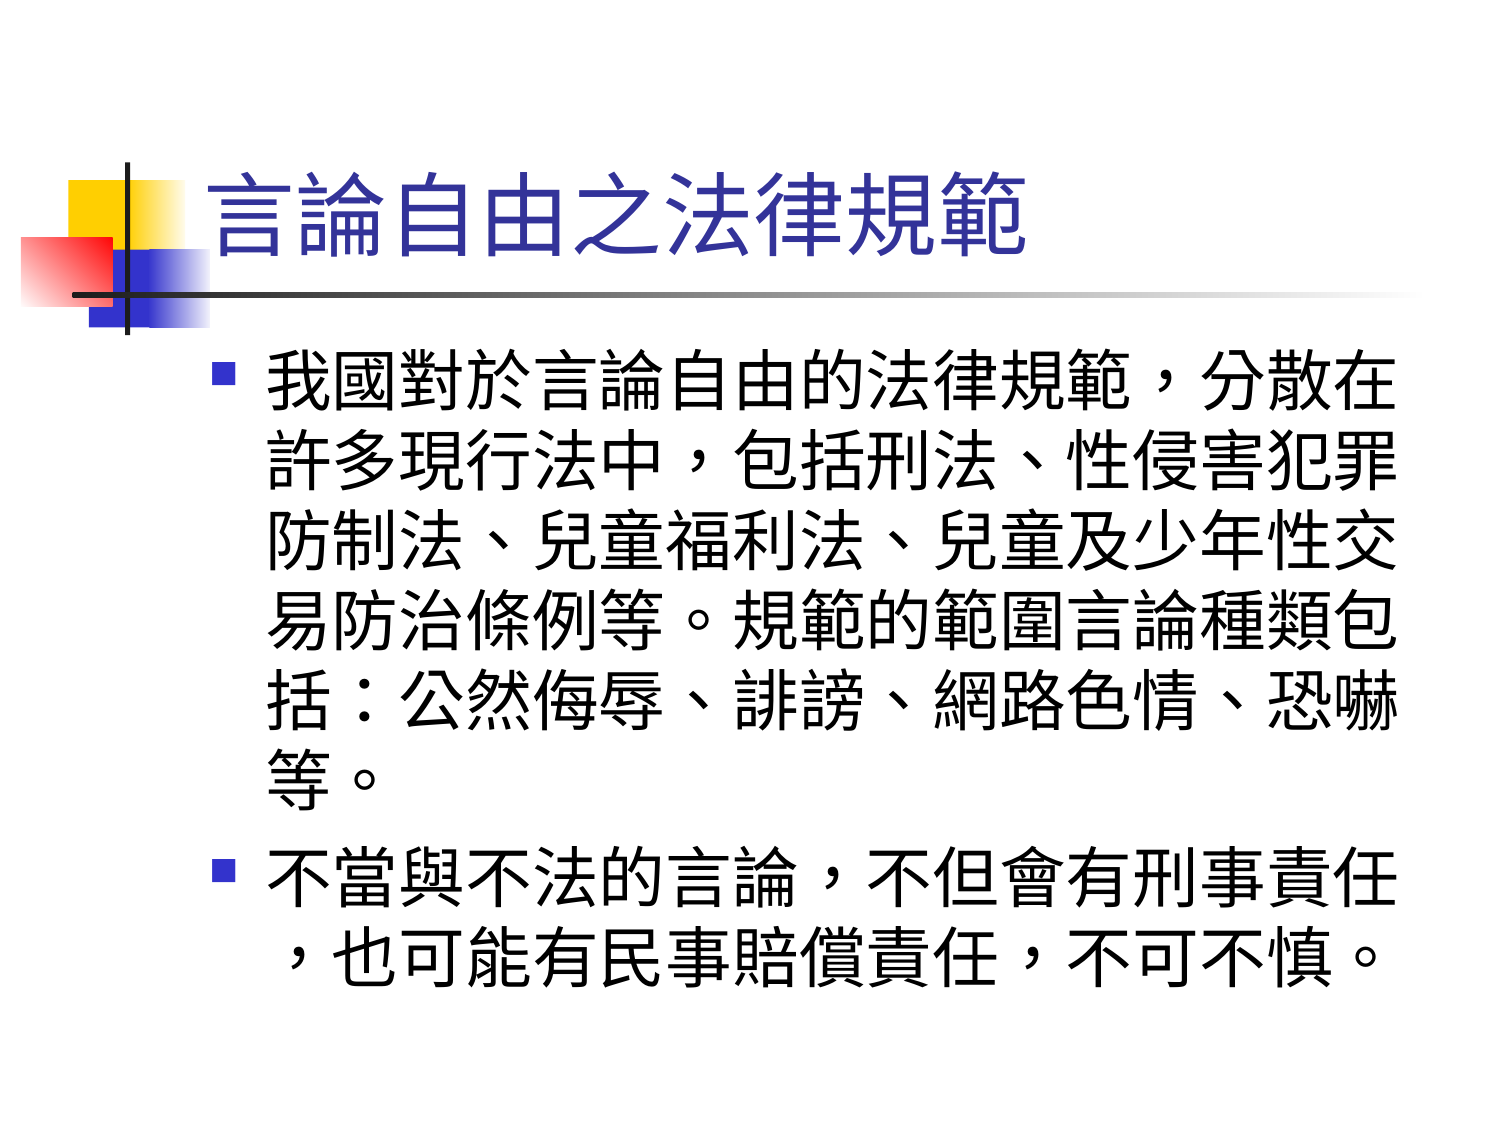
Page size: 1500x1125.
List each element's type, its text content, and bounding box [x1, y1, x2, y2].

title 言論自由之法律規範 [188, 35, 1468, 276]
list 我國對於言論自由的法律規範，分散在許多現行法中，包括刑法、性侵害犯罪防制法、兒童福利法、兒童及少年性交易防治條例等。規範的範圍言論種類包括：公然侮辱、誹謗、網路色情、恐嚇等。 不當與不法的言論，不但會有刑事責任，也可能有民事賠償責任，不可不慎。 [193, 331, 1469, 1007]
